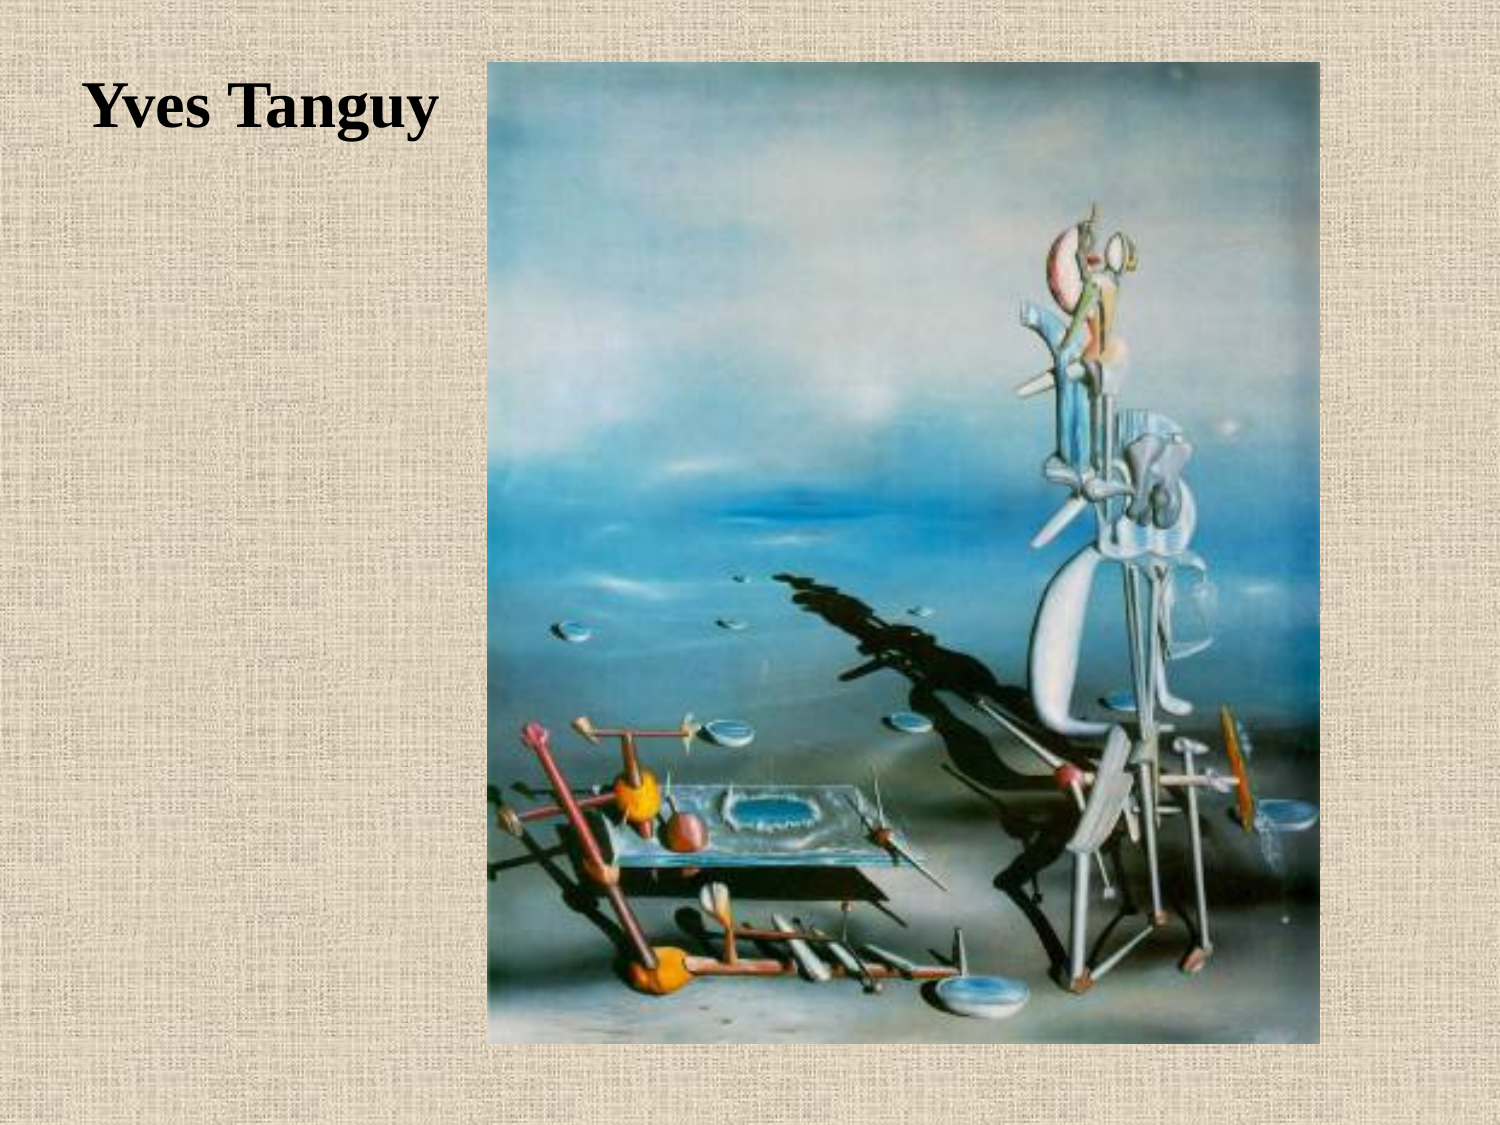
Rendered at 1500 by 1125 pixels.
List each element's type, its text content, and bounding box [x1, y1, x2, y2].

text_box Yves Tanguy [67, 53, 456, 148]
picture [0, 0, 1500, 1125]
